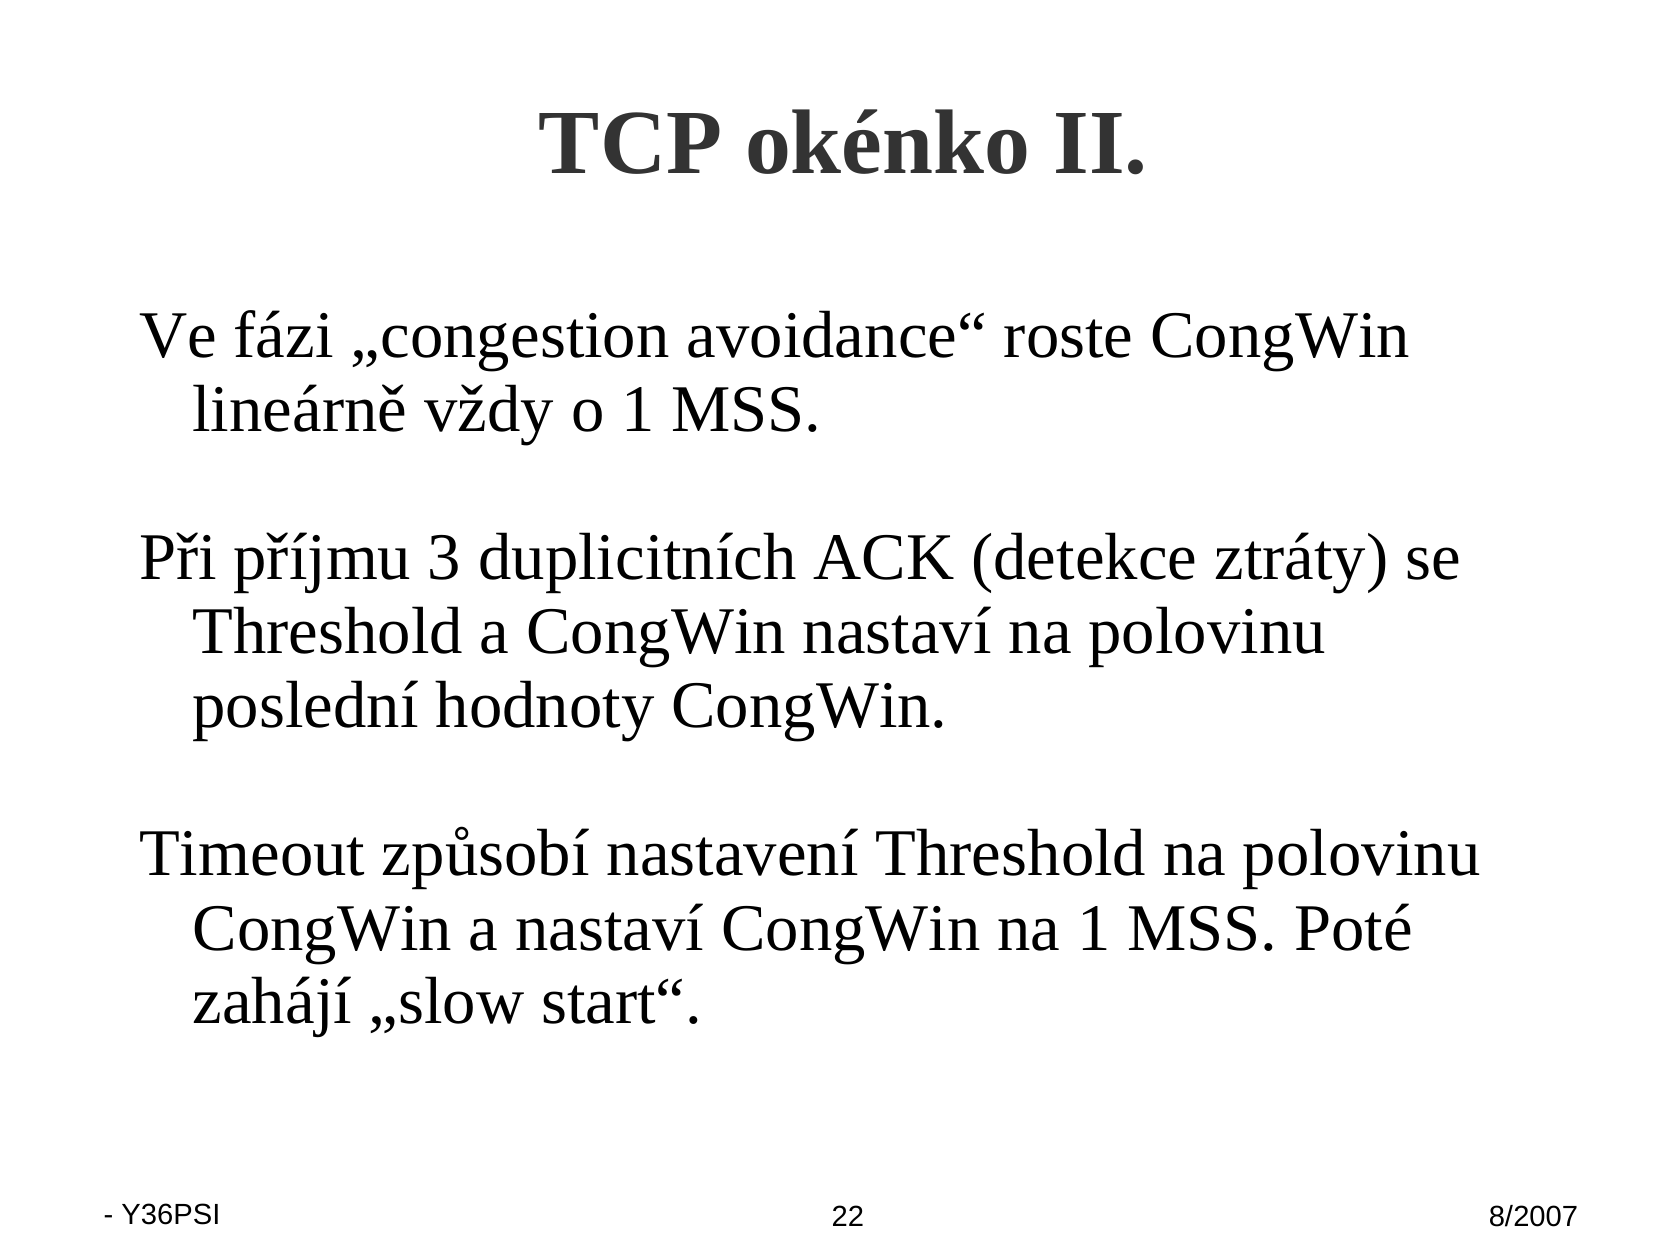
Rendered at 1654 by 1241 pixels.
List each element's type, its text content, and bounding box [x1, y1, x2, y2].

list Ve fázi „congestion avoidance“ roste CongWin lineárně vždy o 1 MSS. Při příjmu 3 duplicitních ACK (detekce ztráty) se Threshold a CongWin nastaví na polovinu poslední hodnoty CongWin. Timeout způsobí nastavení Threshold na polovinu CongWin a nastaví CongWin na 1 MSS. Poté zahájí „slow start“. [121, 297, 1534, 1126]
title TCP okénko II. [210, 38, 1478, 247]
